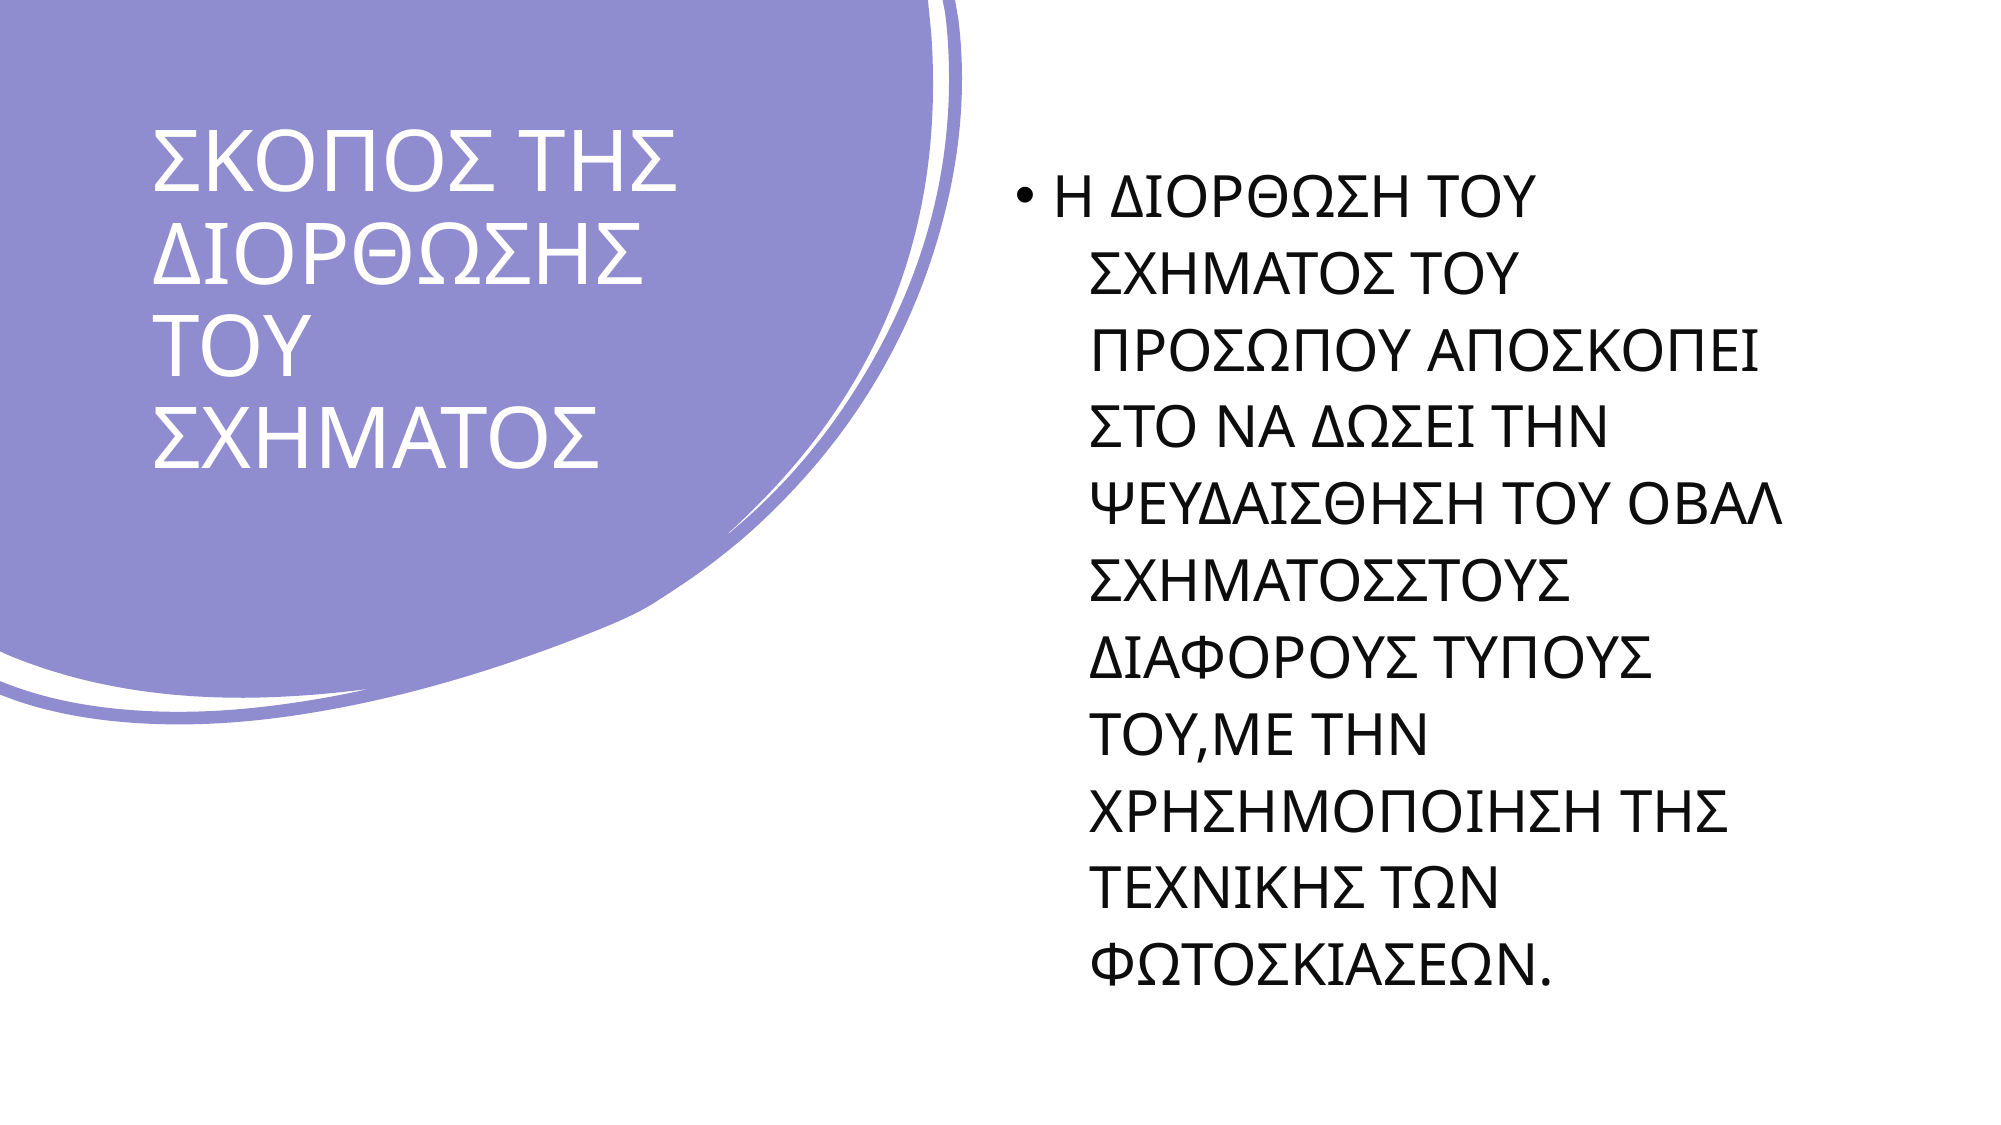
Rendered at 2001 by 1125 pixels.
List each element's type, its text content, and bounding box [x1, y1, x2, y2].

title ΣΚΟΠΟΣ ΤΗΣ ΔΙΟΡΘΩΣΗΣ ΤΟΥ ΣΧΗΜΑΤΟΣ [138, 110, 736, 507]
list Η ΔΙΟΡΘΩΣΗ ΤΟΥ ΣΧΗΜΑΤΟΣ ΤΟΥ ΠΡΟΣΩΠΟΥ ΑΠΟΣΚΟΠΕΙ ΣΤΟ ΝΑ ΔΩΣΕΙ ΤΗΝ ΨΕΥΔΑΙΣΘΗΣΗ ΤΟΥ ΟΒΑΛ ΣΧΗΜΑΤΟΣΣΤΟΥΣ ΔΙΑΦΟΡΟΥΣ ΤΥΠΟΥΣ ΤΟΥ,ΜΕ ΤΗΝ ΧΡΗΣΗΜΟΠΟΙΗΣΗ ΤΗΣ ΤΕΧΝΙΚΗΣ ΤΩΝ ΦΩΤΟΣΚΙΑΣΕΩΝ. [999, 144, 1863, 1014]
text_box [0, 0, 2000, 1125]
